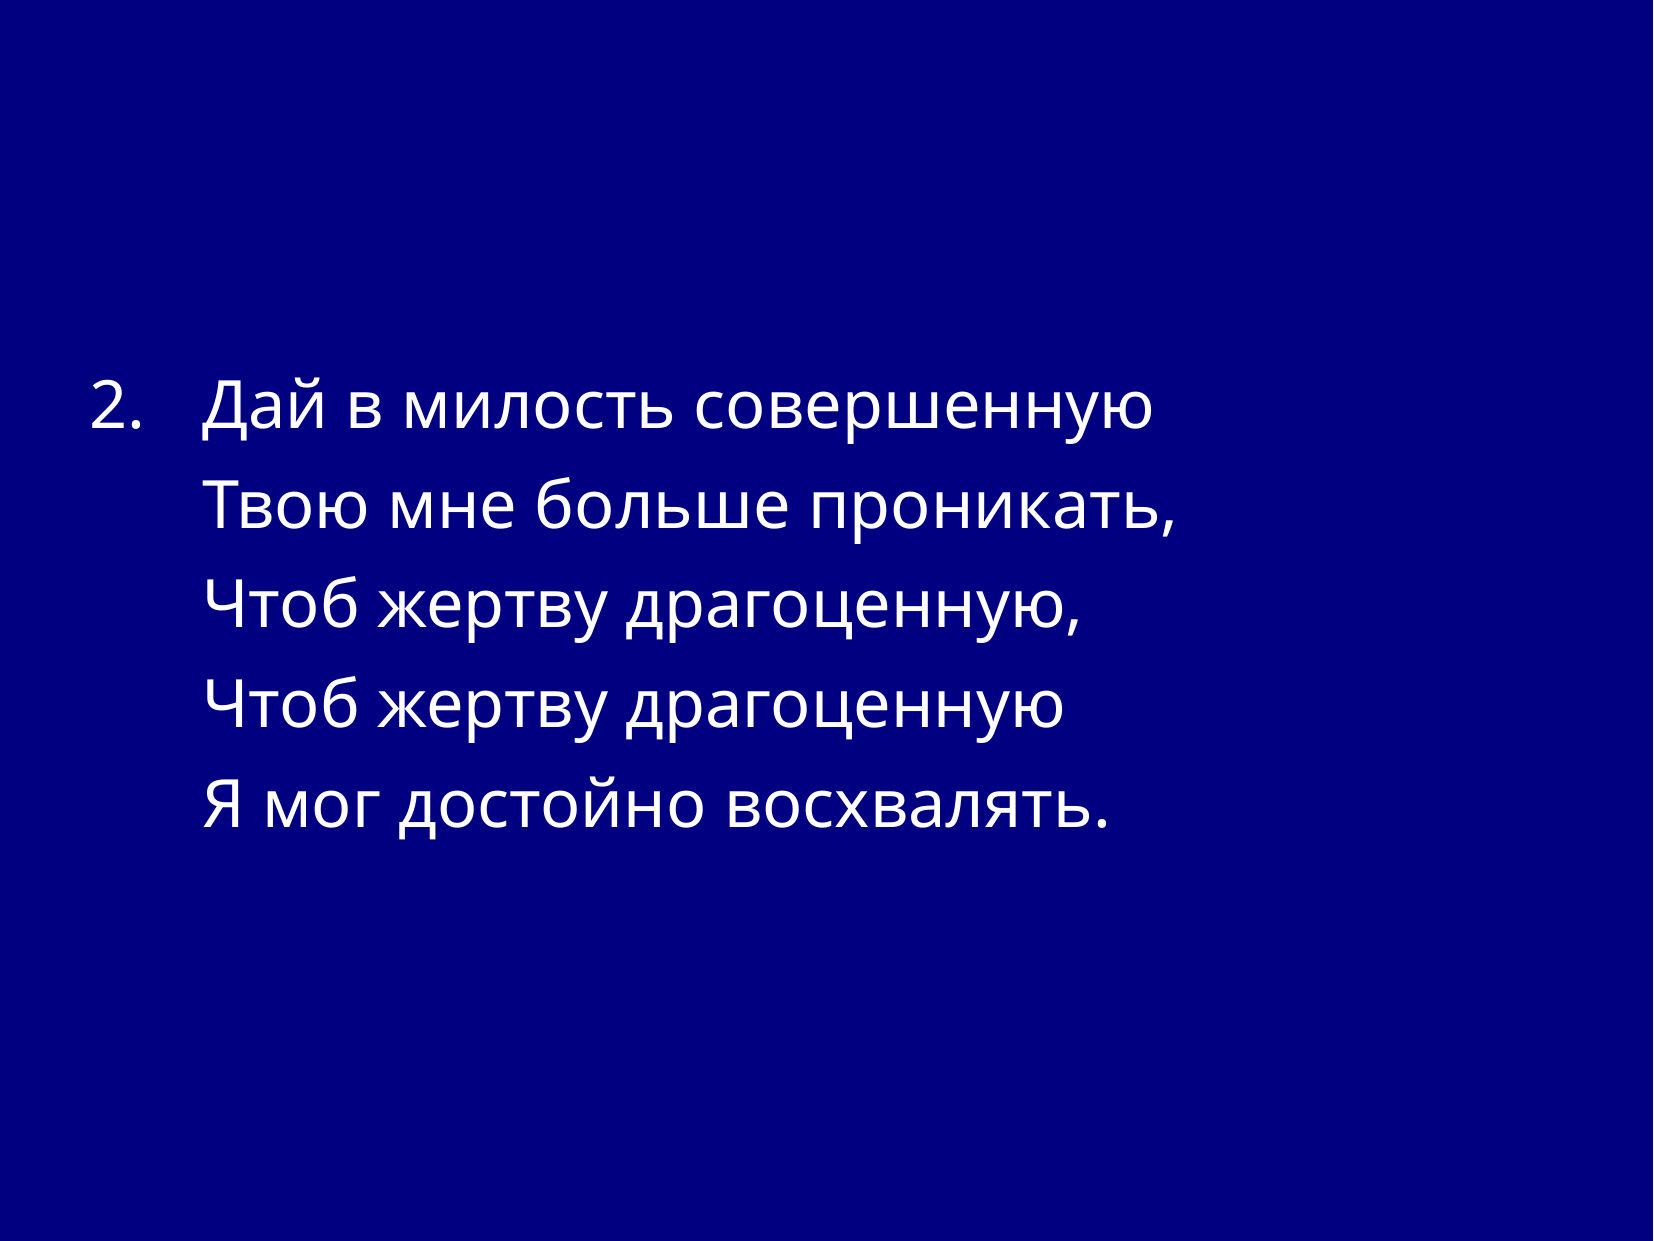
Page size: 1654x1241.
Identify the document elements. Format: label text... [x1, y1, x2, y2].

text_box 2. Дай в милость совершенную Твою мне больше проникать, Чтоб жертву драгоценную, Чтоб жертву драгоценную Я мог достойно восхвалять. [75, 150, 1576, 1163]
